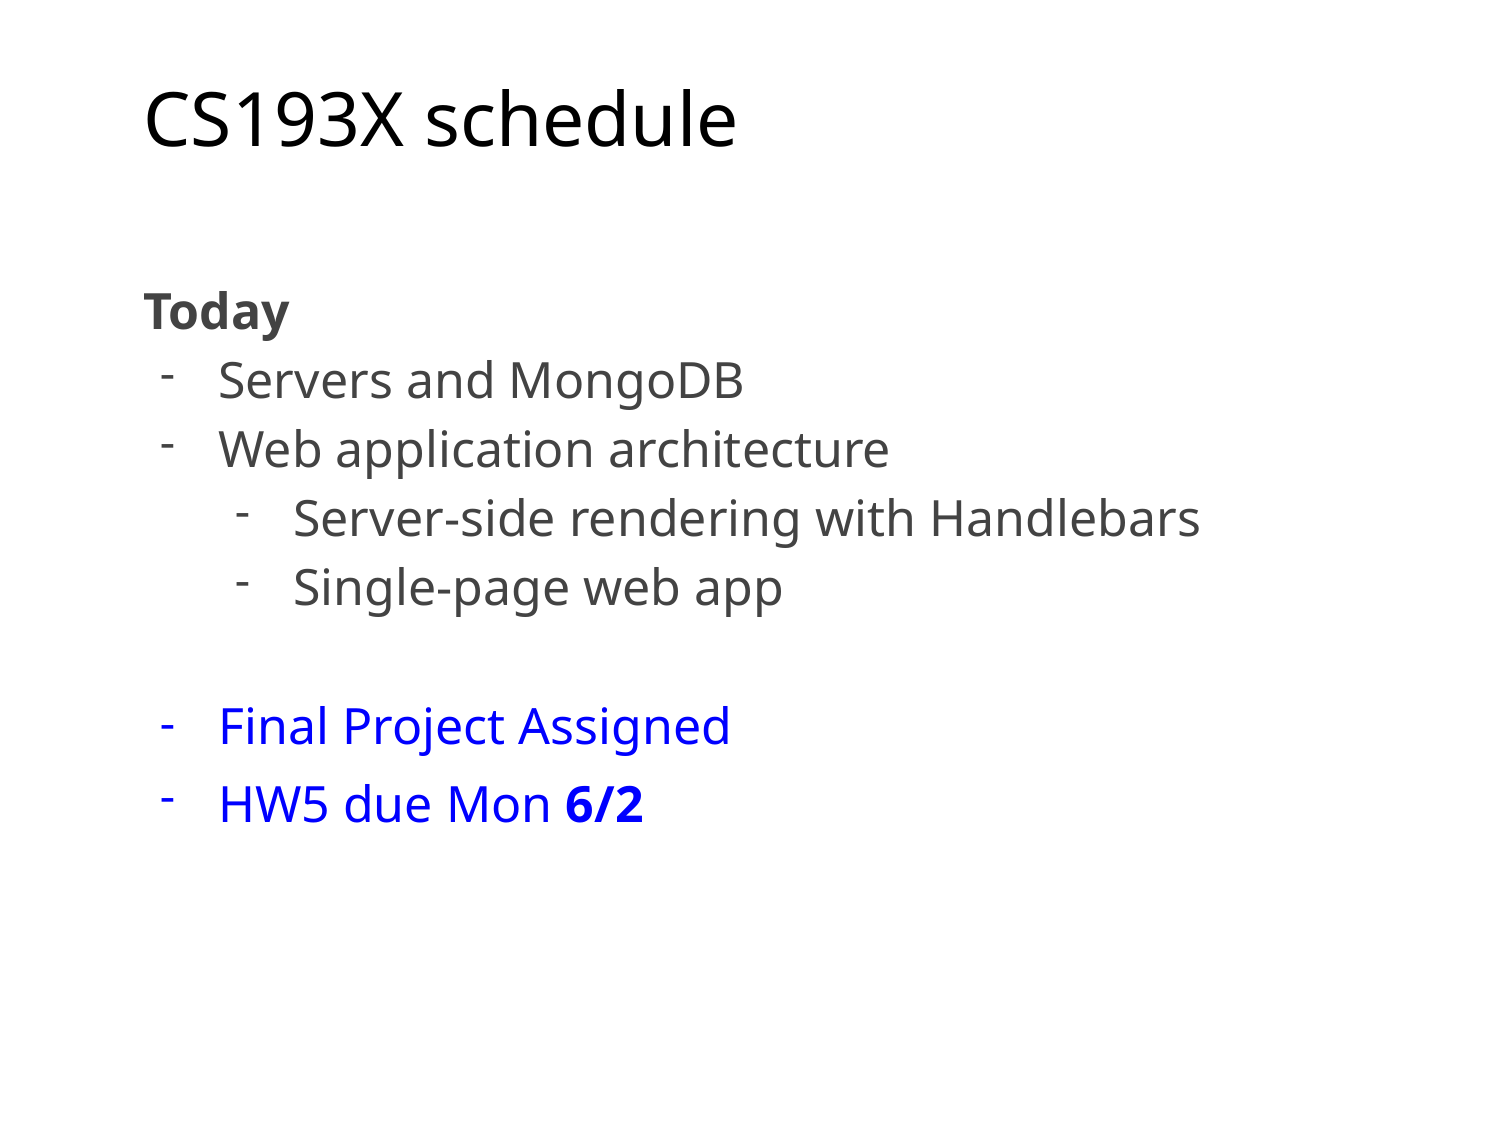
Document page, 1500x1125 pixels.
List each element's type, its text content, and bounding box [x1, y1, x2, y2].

title CS193X schedule [128, 56, 1372, 183]
list Today Servers and MongoDB Web application architecture Server-side rendering with Handlebars Single-page web app Final Project Assigned HW5 due Mon 6/2 [128, 255, 1372, 1074]
